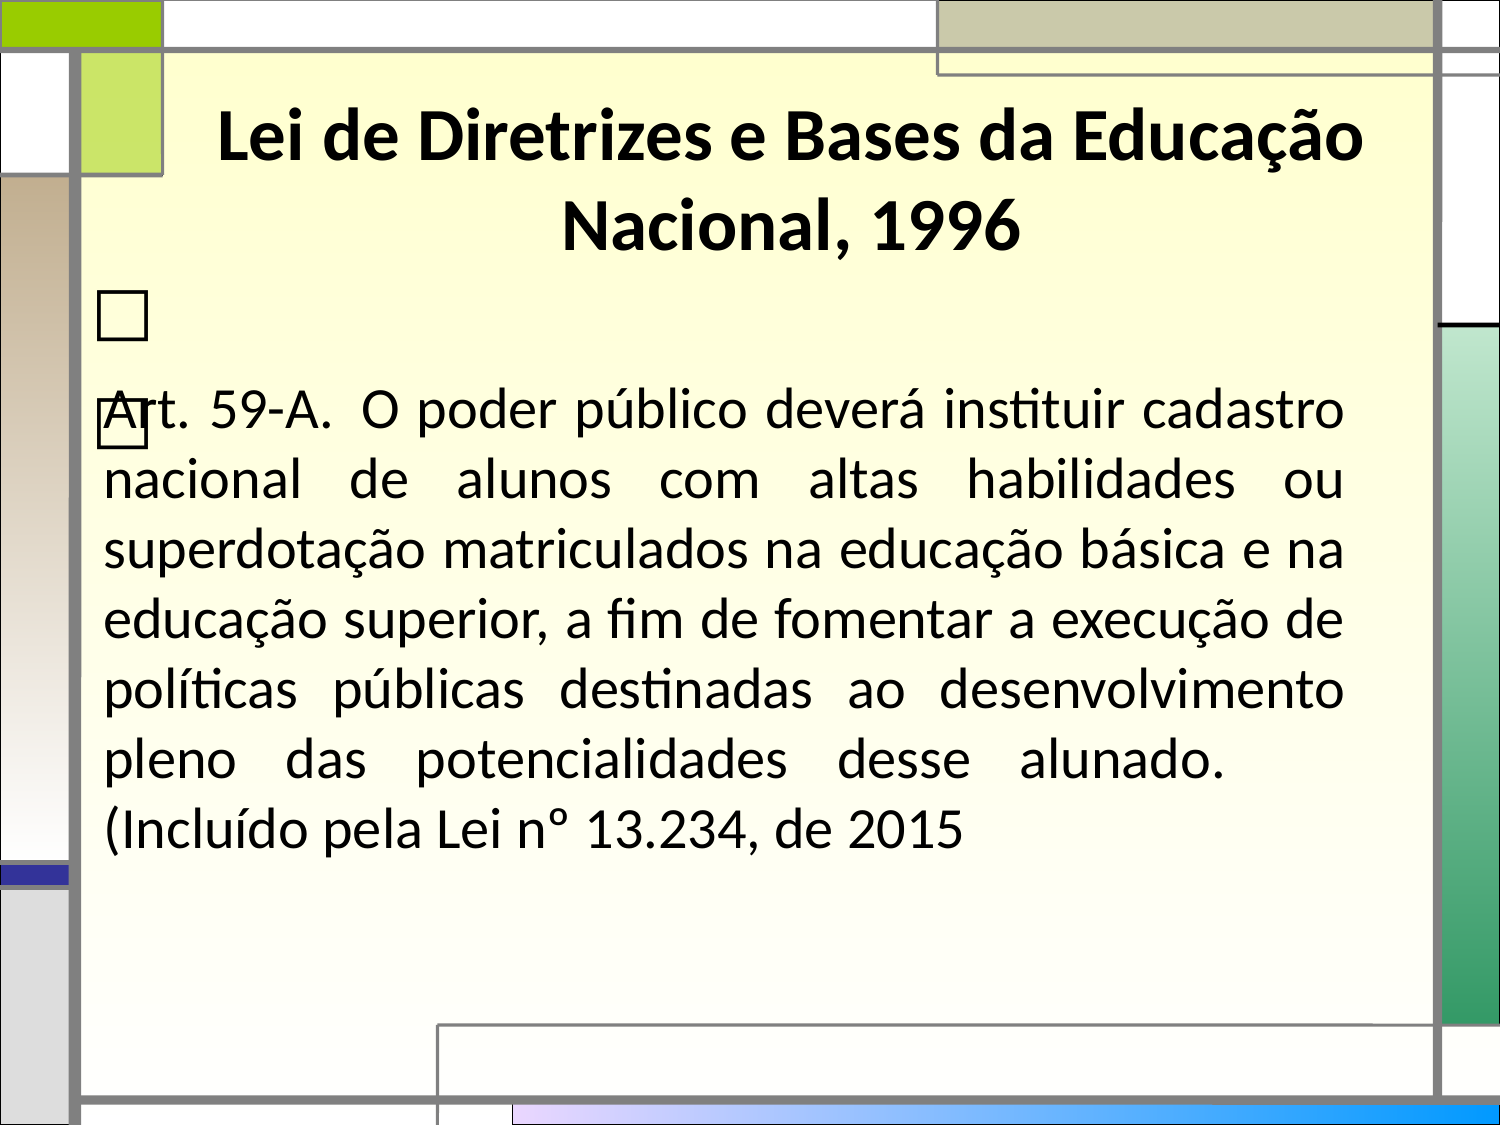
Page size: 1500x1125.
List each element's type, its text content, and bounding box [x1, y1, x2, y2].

list [76, 255, 1427, 816]
text_box Art. 59-A. O poder público deverá instituir cadastro nacional de alunos com altas habilidades ou superdotação matriculados na educação básica e na educação superior, a fim de fomentar a execução de políticas públicas destinadas ao desenvolvimento pleno das potencialidades desse alunado. (Incluído pela Lei nº 13.234, de 2015 [89, 303, 1400, 868]
text_box Lei de Diretrizes e Bases da Educação Nacional, 1996 [183, 78, 1400, 273]
